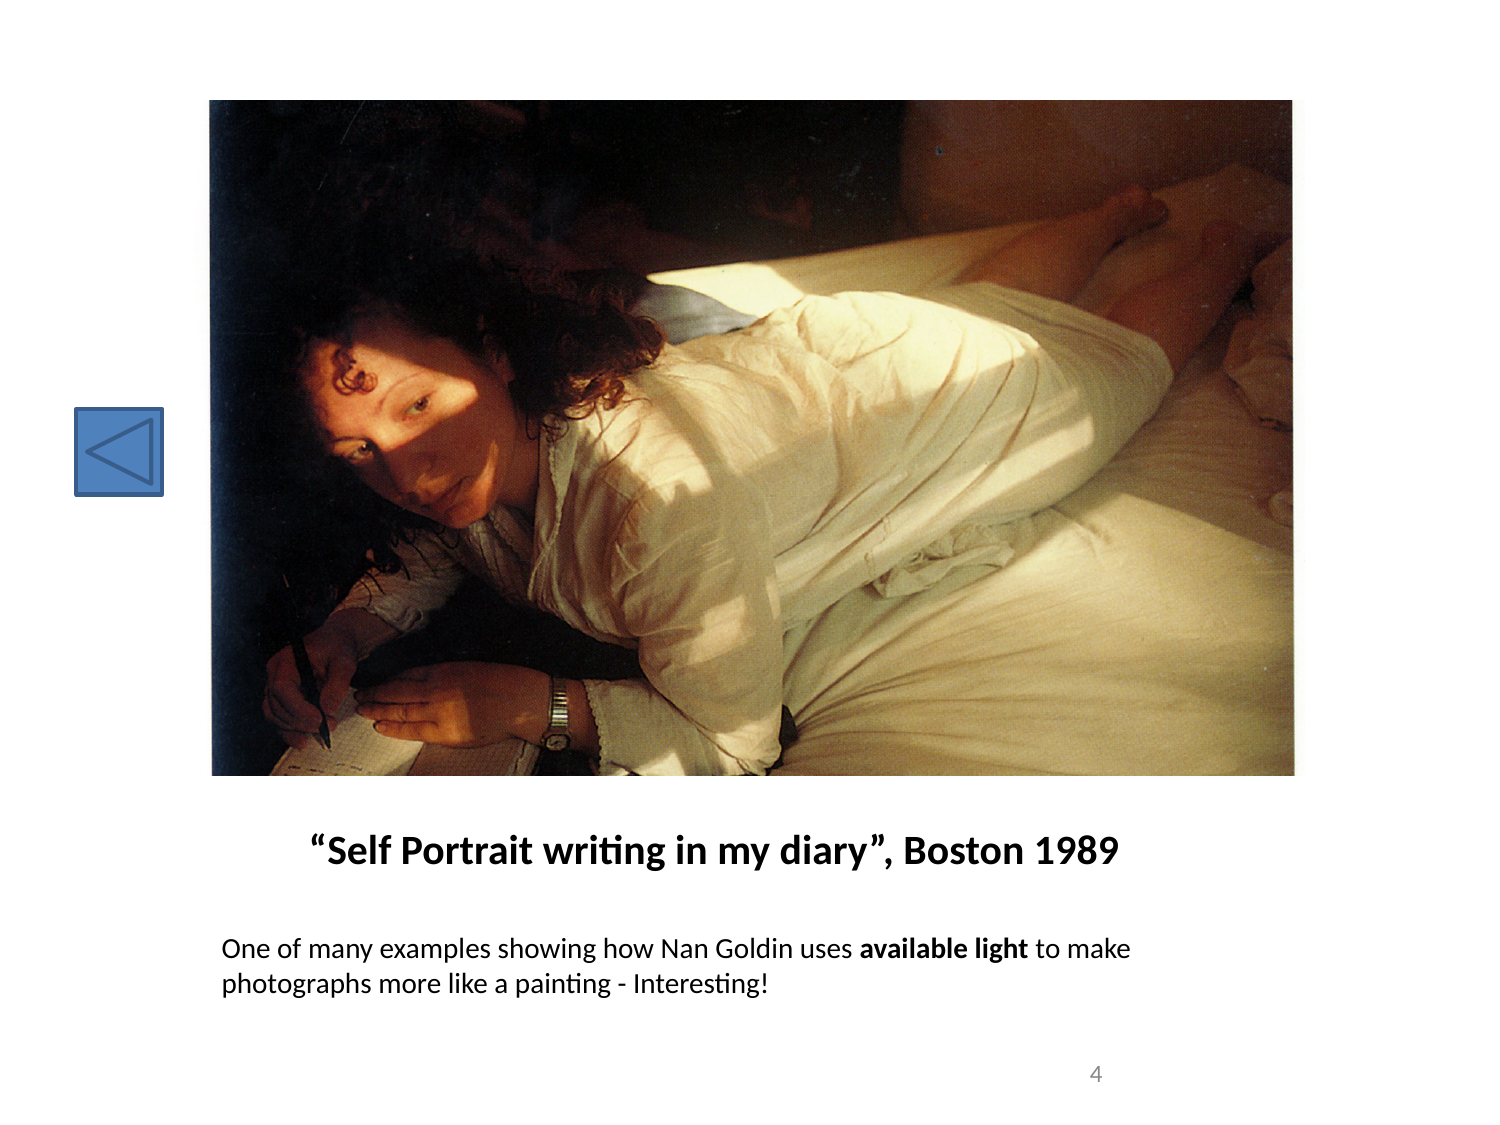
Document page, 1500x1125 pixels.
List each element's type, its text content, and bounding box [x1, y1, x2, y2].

text_box [76, 408, 162, 495]
picture [194, 100, 1306, 776]
list One of many examples showing how Nan Goldin uses available light to make photographs more like a painting - Interesting! [206, 880, 1294, 1013]
text_box 4 [1074, 1042, 1426, 1103]
title “Self Portrait writing in my diary”, Boston 1989 [294, 787, 1195, 880]
